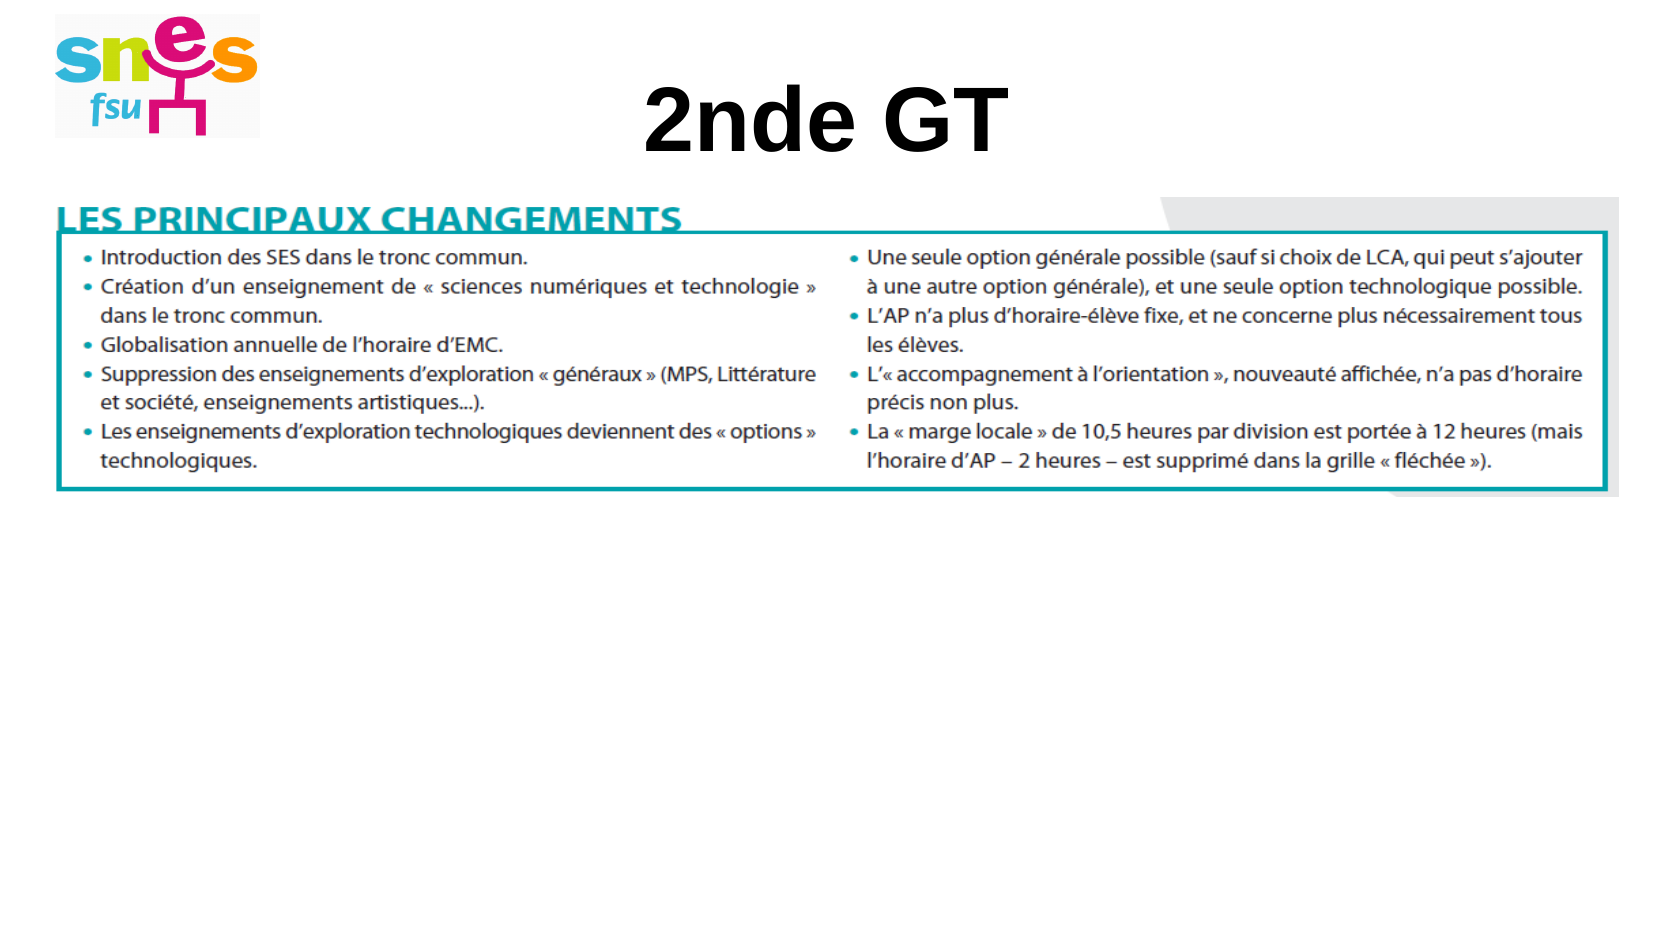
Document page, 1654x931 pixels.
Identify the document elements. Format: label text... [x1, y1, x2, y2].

picture [55, 14, 260, 138]
picture [47, 198, 1619, 497]
title 2nde GT [82, 37, 1571, 193]
